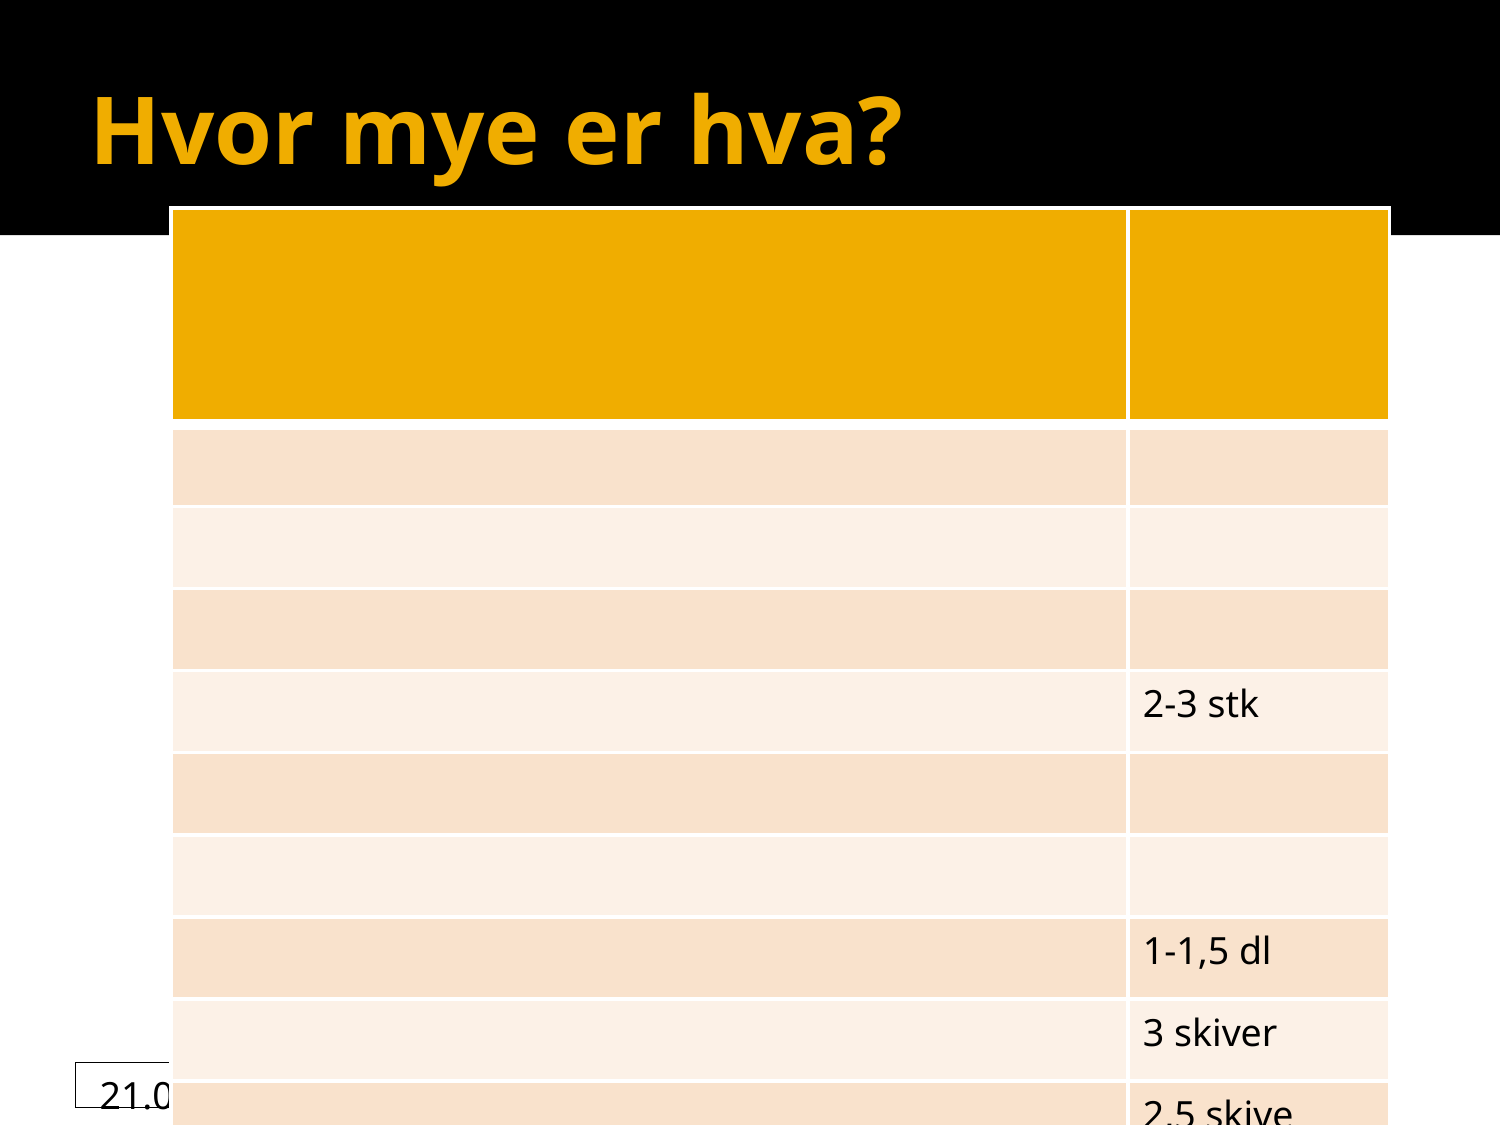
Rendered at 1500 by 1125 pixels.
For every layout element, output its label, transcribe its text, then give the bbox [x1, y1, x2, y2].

table_cell [1130, 508, 1388, 587]
table_cell [173, 672, 1126, 751]
table_cell [173, 508, 1126, 587]
table_cell 2-3 stk [1130, 672, 1388, 751]
table_cell [173, 590, 1126, 669]
table_cell [173, 1001, 1126, 1079]
table_cell [173, 430, 1126, 505]
table_cell [173, 1083, 1126, 1125]
table_cell 2,5 skive [1130, 1083, 1388, 1125]
table_cell 3 skiver [1130, 1001, 1388, 1079]
table_cell [1130, 590, 1388, 669]
table_header [1130, 210, 1388, 419]
table_cell [1130, 837, 1388, 915]
table_cell [1130, 430, 1388, 505]
title Hvor mye er hva? [75, 25, 1425, 231]
table_cell [173, 754, 1126, 833]
table_cell [173, 919, 1126, 997]
table_cell [173, 837, 1126, 915]
table_cell 1-1,5 dl [1130, 919, 1388, 997]
table_cell [1130, 754, 1388, 833]
table_header [173, 210, 1126, 419]
